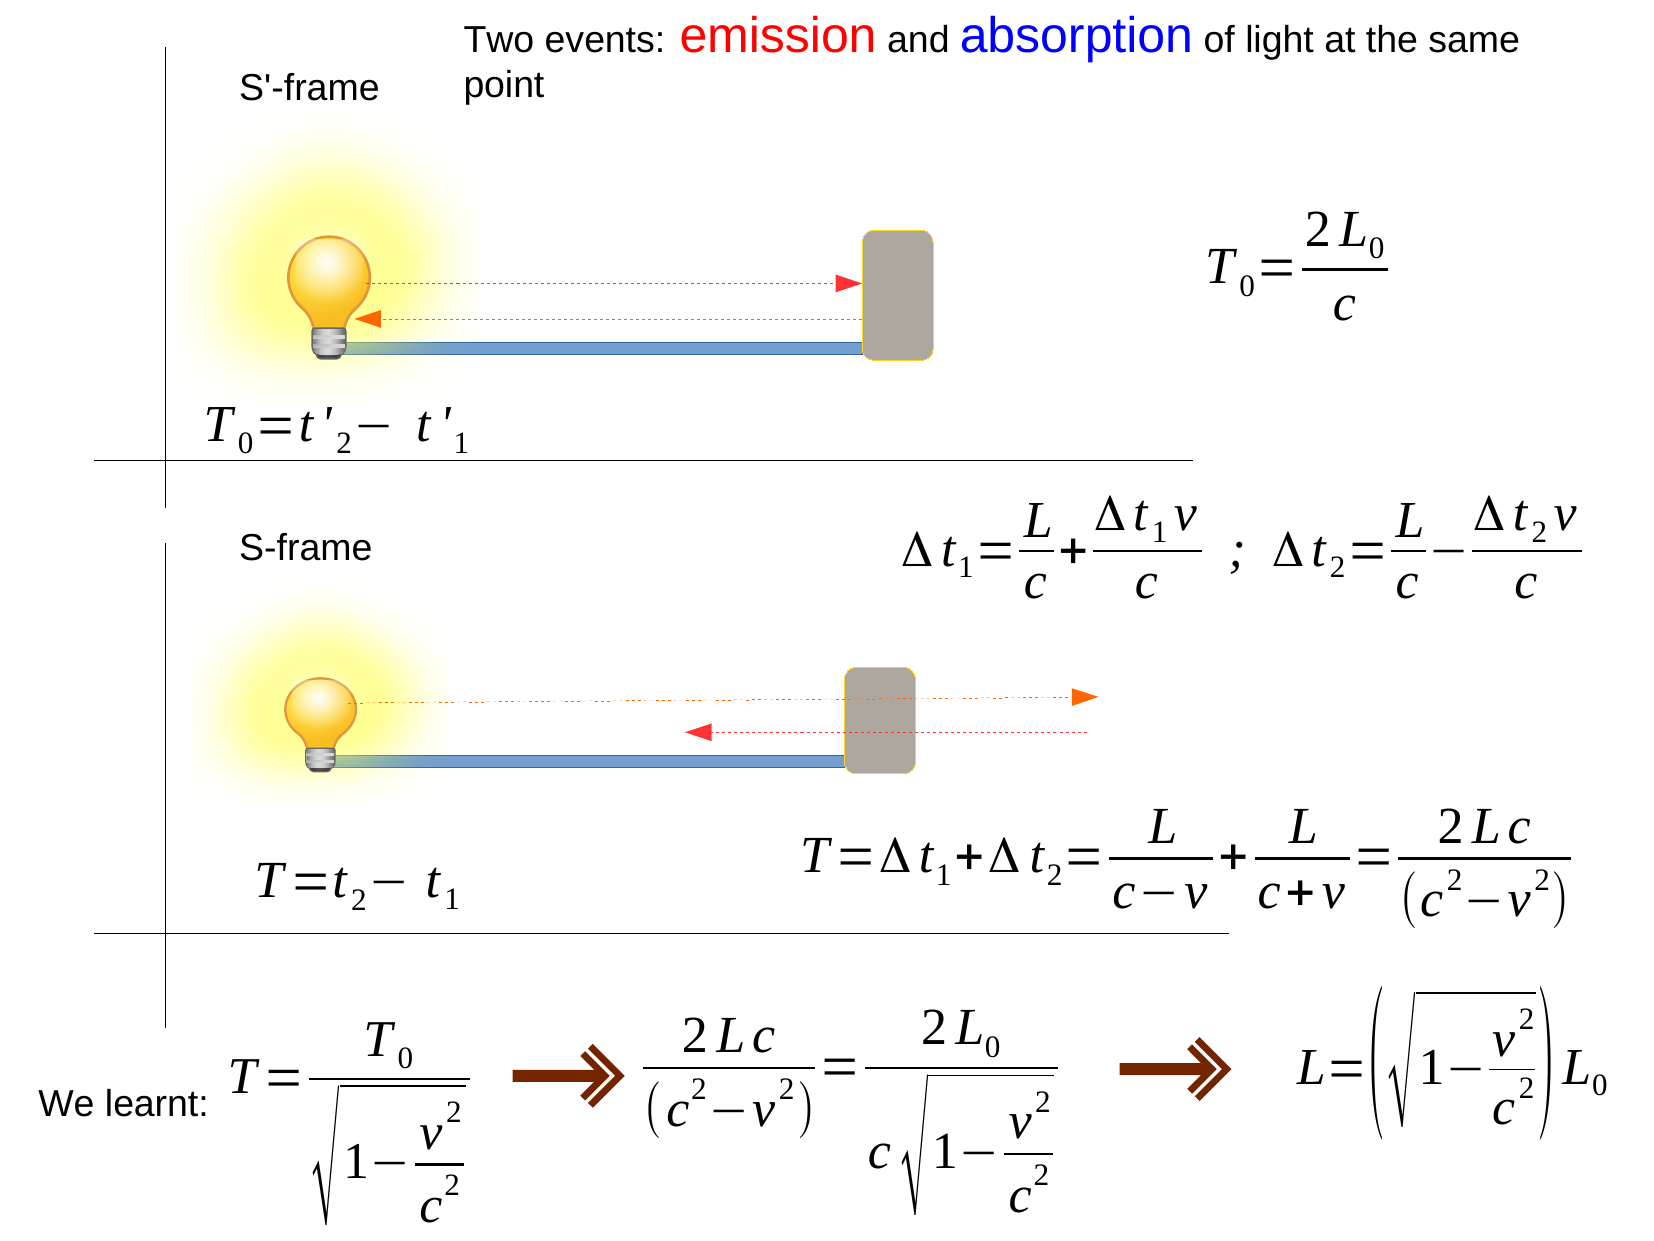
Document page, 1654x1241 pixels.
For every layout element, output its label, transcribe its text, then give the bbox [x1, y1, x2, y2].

chart [1287, 982, 1615, 1143]
chart [1198, 199, 1397, 332]
chart [419, 850, 466, 917]
text_box Two events: emission and absorption of light at the same point [448, 0, 1625, 75]
text_box [478, 230, 934, 361]
chart [197, 394, 402, 461]
chart [635, 998, 1067, 1223]
picture [1116, 1033, 1235, 1105]
picture [188, 578, 449, 808]
text_box S-frame [224, 519, 388, 580]
chart [248, 850, 417, 917]
chart [894, 483, 1589, 611]
chart [221, 1009, 478, 1233]
text_box [449, 667, 916, 774]
picture [177, 106, 478, 407]
text_box We learnt: [23, 1074, 223, 1135]
chart [793, 796, 1580, 931]
picture [509, 1040, 629, 1112]
text_box S'-frame [224, 59, 395, 119]
chart [409, 394, 476, 461]
